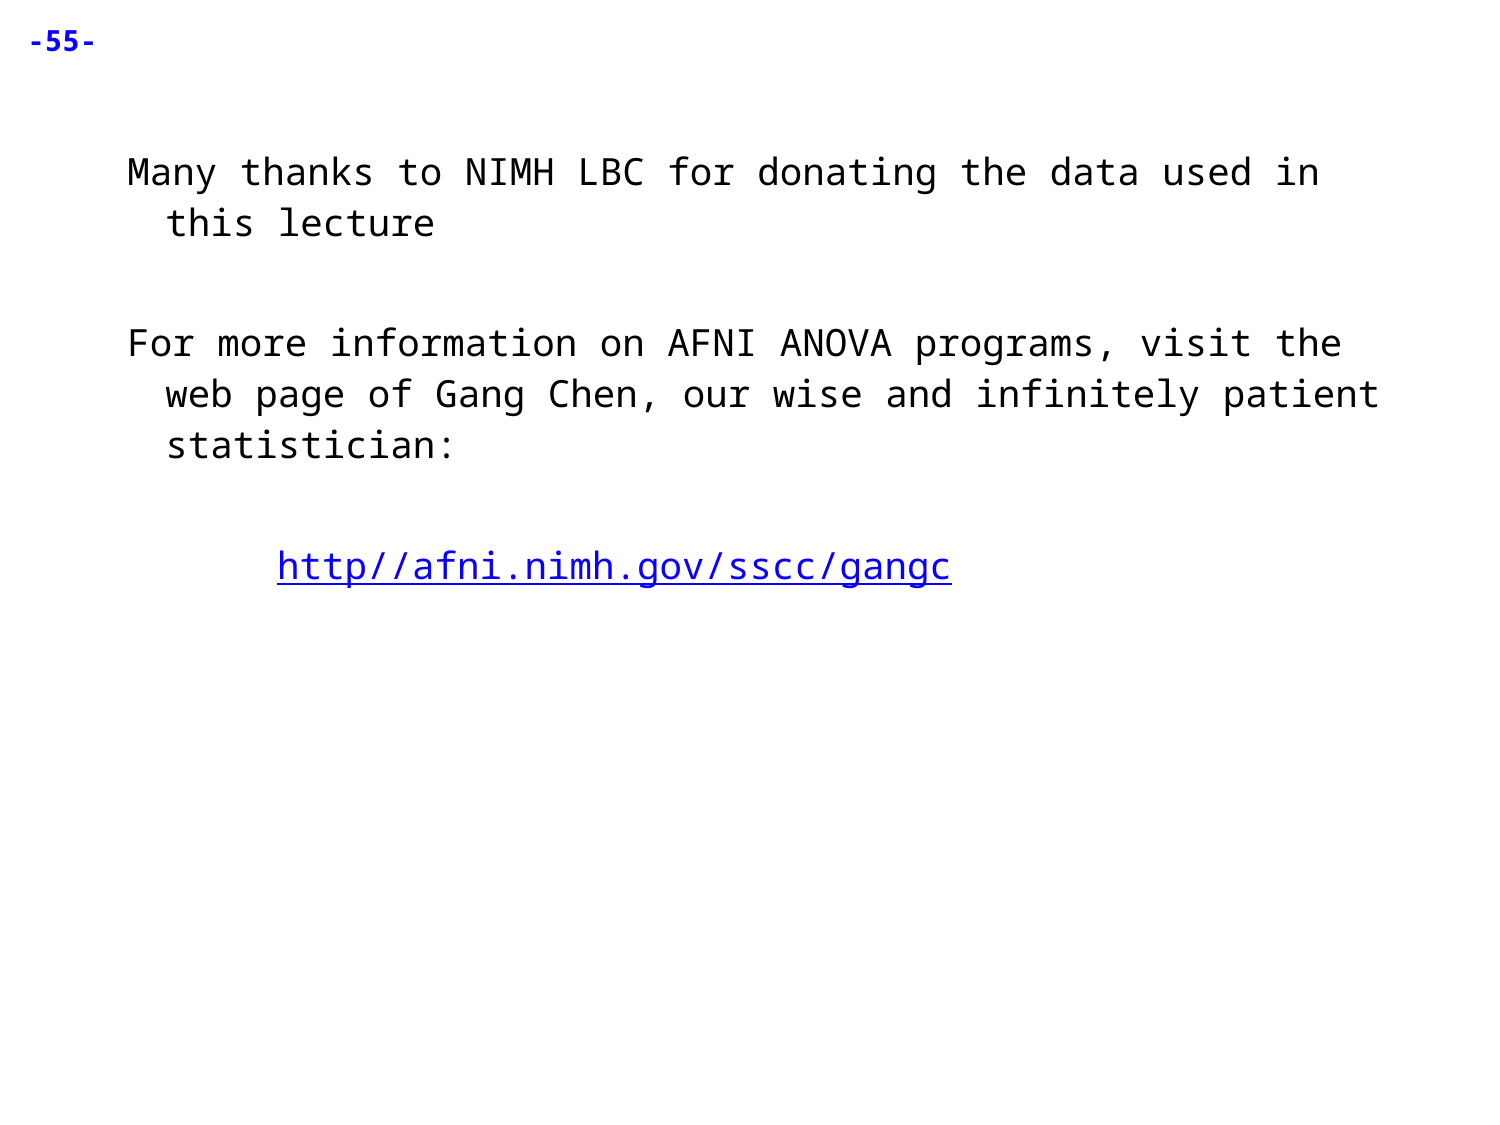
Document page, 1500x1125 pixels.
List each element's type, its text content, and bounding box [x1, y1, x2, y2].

list Many thanks to NIMH LBC for donating the data used in this lecture For more information on AFNI ANOVA programs, visit the web page of Gang Chen, our wise and infinitely patient statistician: http//afni.nimh.gov/sscc/gangc [112, 137, 1438, 888]
